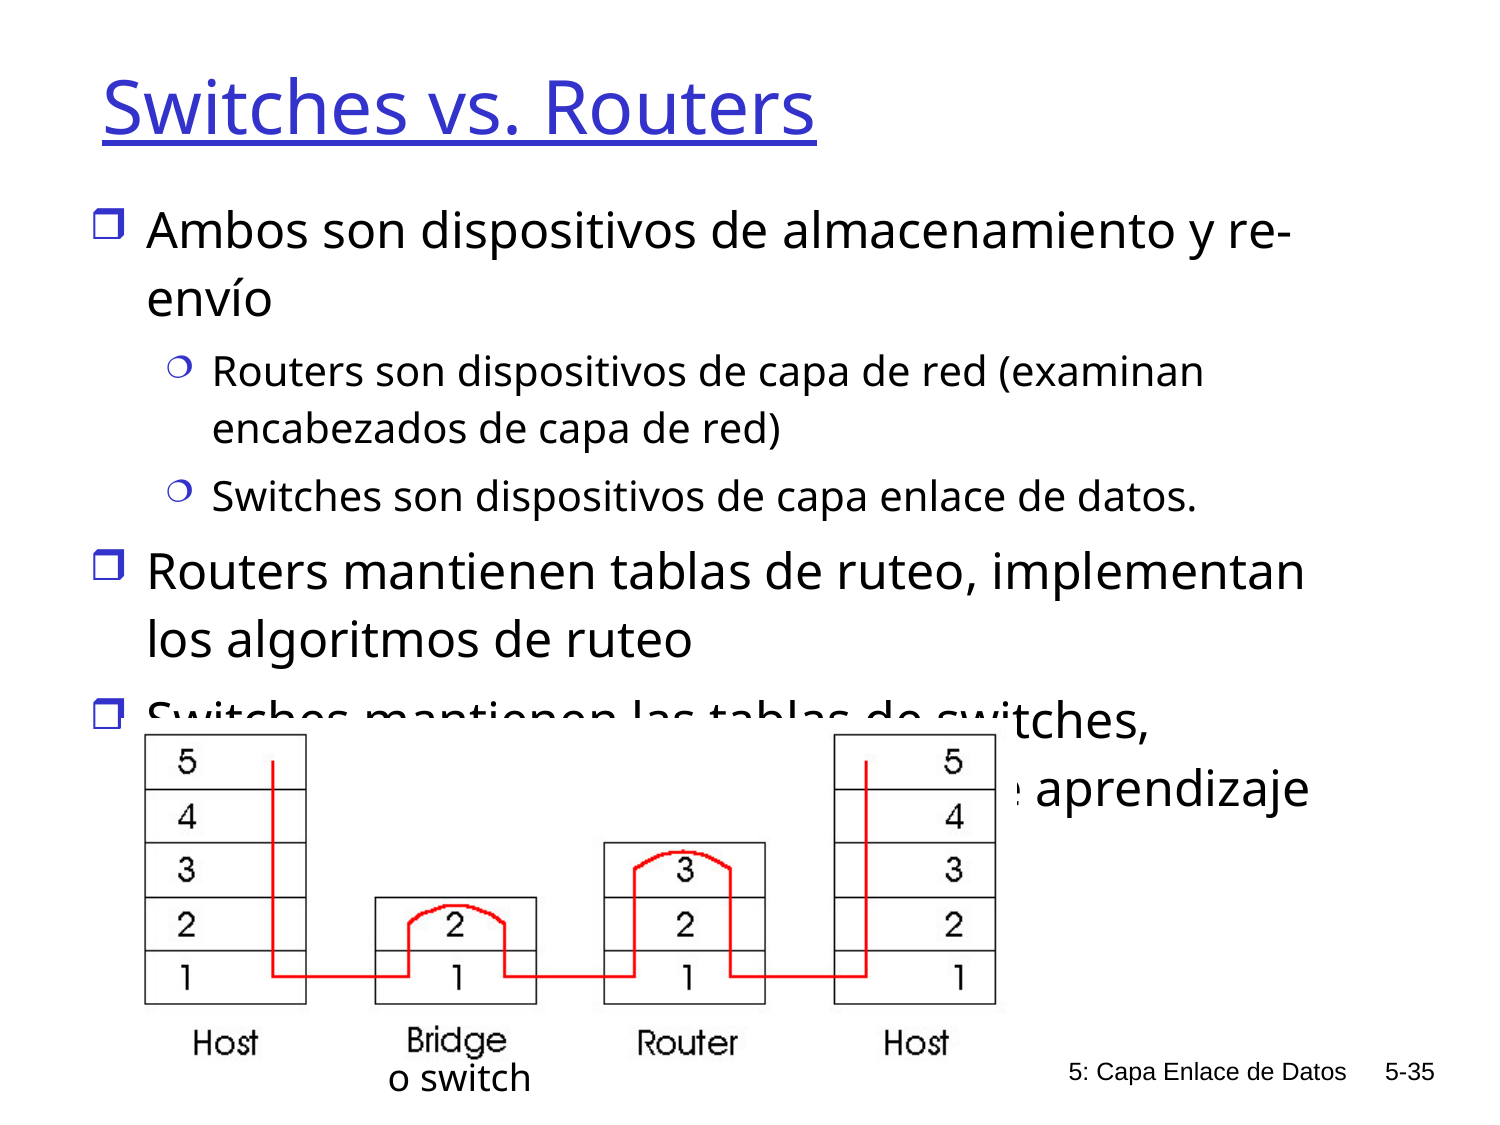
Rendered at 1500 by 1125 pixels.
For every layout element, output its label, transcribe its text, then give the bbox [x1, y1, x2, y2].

title Switches vs. Routers [87, 23, 1363, 187]
picture [121, 718, 1017, 1073]
list Ambos son dispositivos de almacenamiento y re-envío Routers son dispositivos de capa de red (examinan encabezados de capa de red) Switches son dispositivos de capa enlace de datos. Routers mantienen tablas de ruteo, implementan los algoritmos de ruteo Switches mantienen las tablas de switches, implementan filtrado y algoritmos de aprendizaje [75, 187, 1388, 1013]
text_box o switch [372, 1046, 561, 1106]
